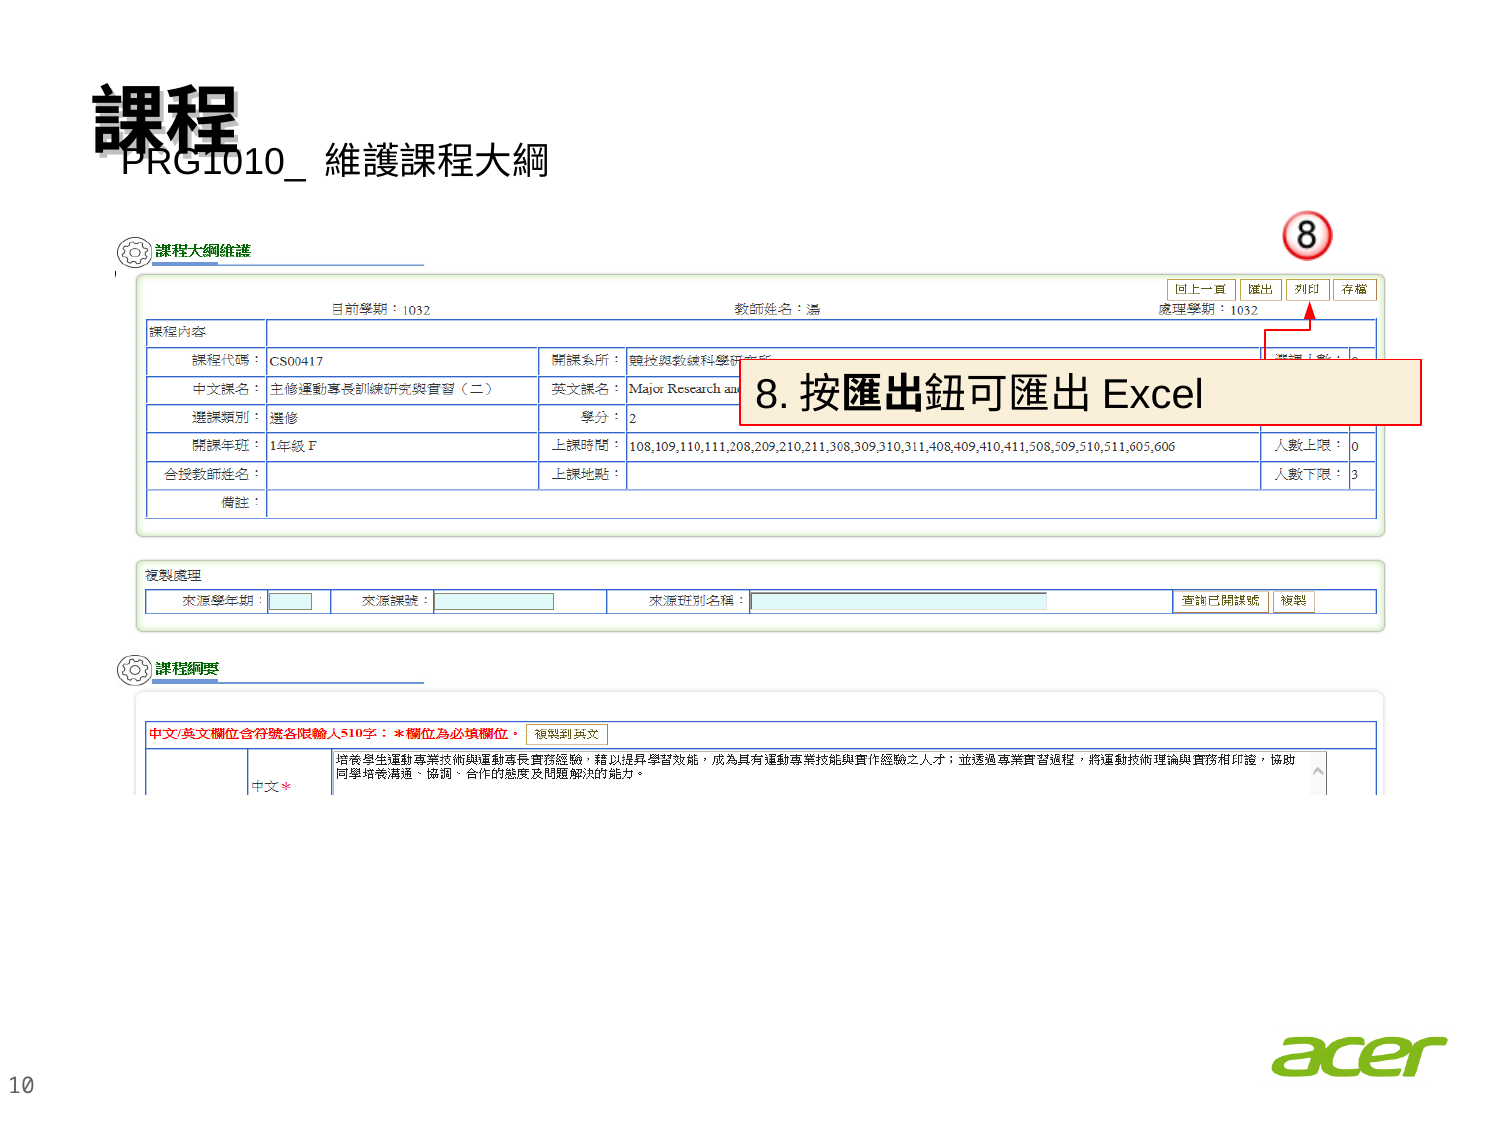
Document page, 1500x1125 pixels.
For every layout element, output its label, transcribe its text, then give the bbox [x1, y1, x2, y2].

text_box 8.按匯出鈕可匯出Excel [739, 359, 1421, 425]
title 課程 [75, 6, 1426, 153]
text_box PRG1010_ 維護課程大綱 [105, 129, 561, 191]
text_box 9 [0, 1056, 140, 1117]
picture [115, 210, 1387, 795]
